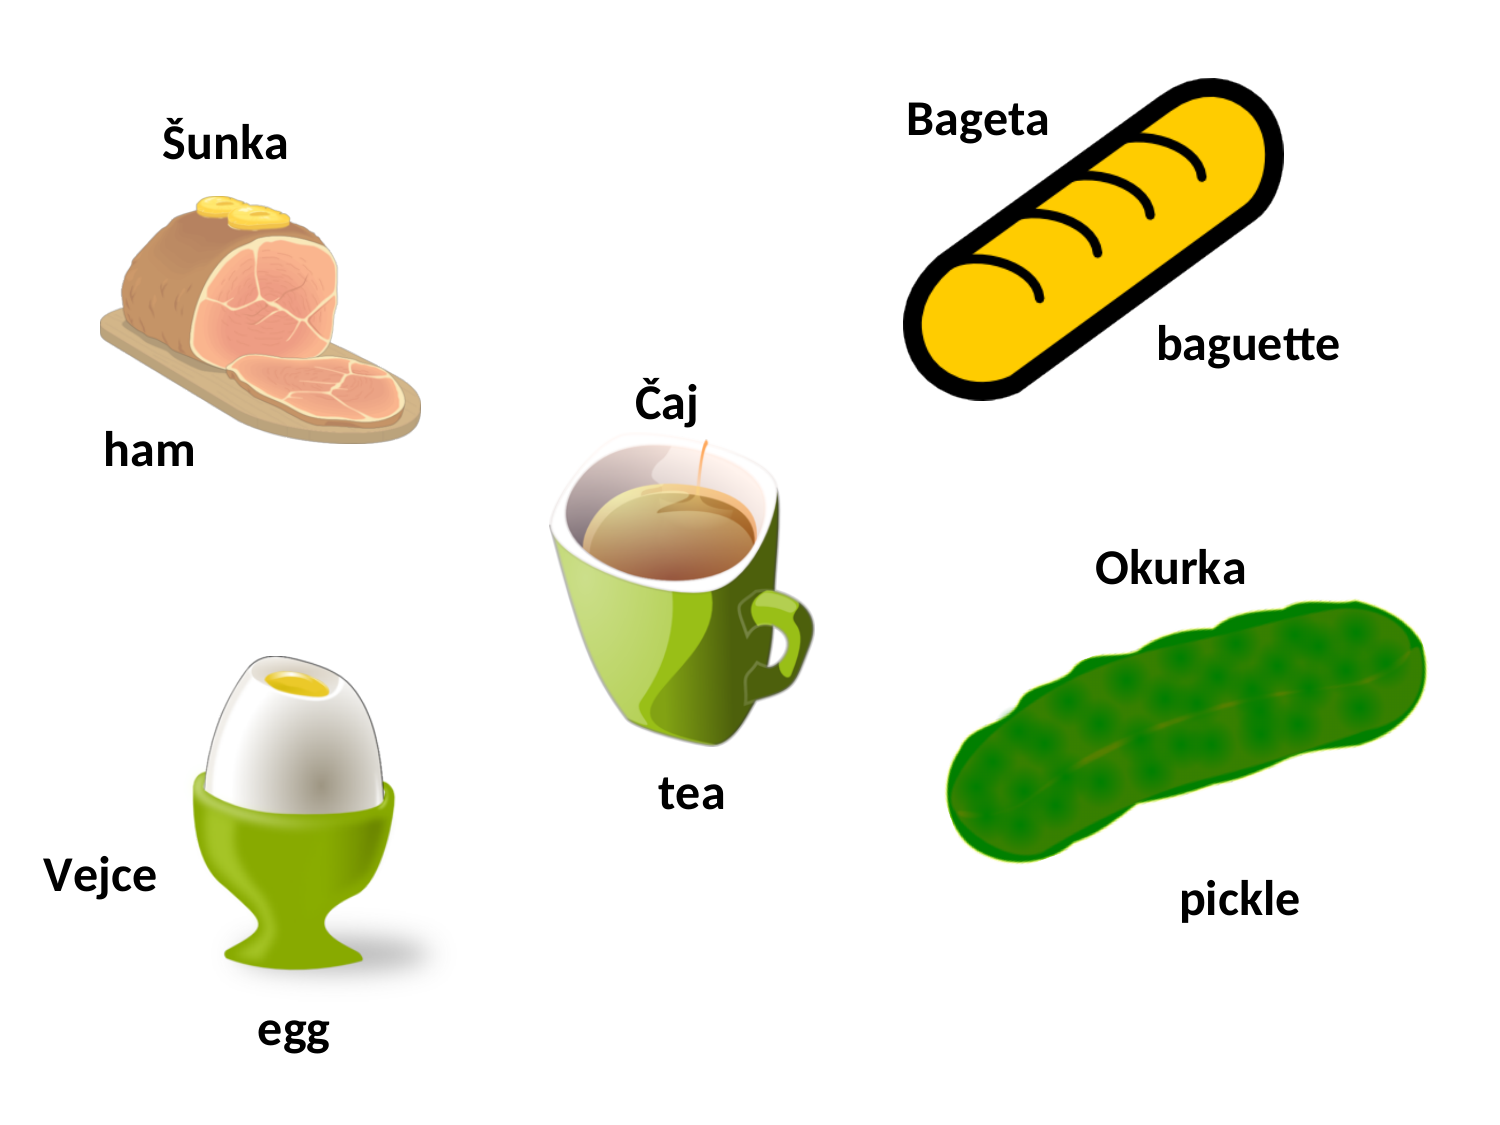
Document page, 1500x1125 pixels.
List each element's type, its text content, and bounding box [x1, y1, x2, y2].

text_box Čaj [620, 361, 715, 438]
text_box baguette [1141, 302, 1357, 379]
text_box Vejce [29, 834, 173, 910]
text_box pickle [1164, 857, 1316, 934]
text_box Šunka [148, 101, 304, 178]
picture [915, 550, 1448, 884]
text_box tea [644, 751, 741, 827]
text_box egg [243, 987, 346, 1064]
picture [549, 432, 815, 747]
text_box ham [89, 408, 212, 485]
picture [903, 78, 1284, 401]
picture [100, 196, 421, 444]
text_box Okurka [1081, 527, 1262, 603]
picture [183, 656, 462, 1002]
text_box Bageta [892, 78, 1066, 154]
